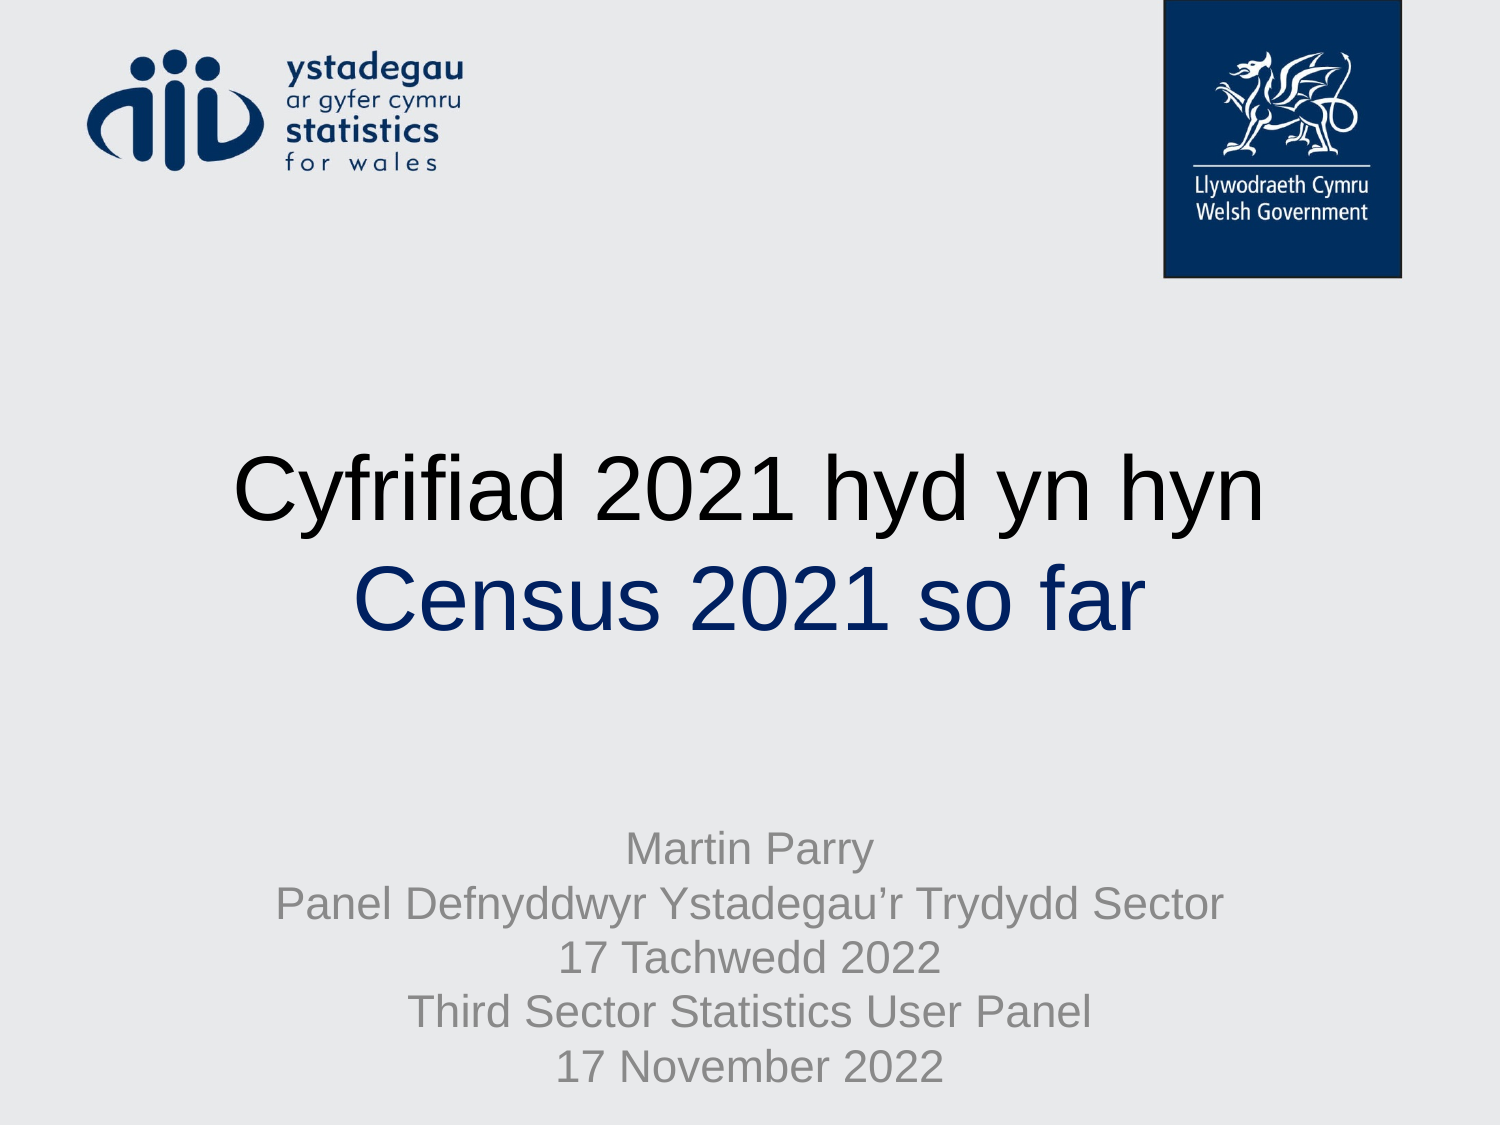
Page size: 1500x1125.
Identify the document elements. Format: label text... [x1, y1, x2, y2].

title Cyfrifiad 2021 hyd yn hyn Census 2021 so far [112, 290, 1388, 787]
subtitle Martin Parry Panel Defnyddwyr Ystadegau’r Trydydd Sector 17 Tachwedd 2022 Third Sector Statistics User Panel 17 November 2022 [225, 822, 1276, 1110]
